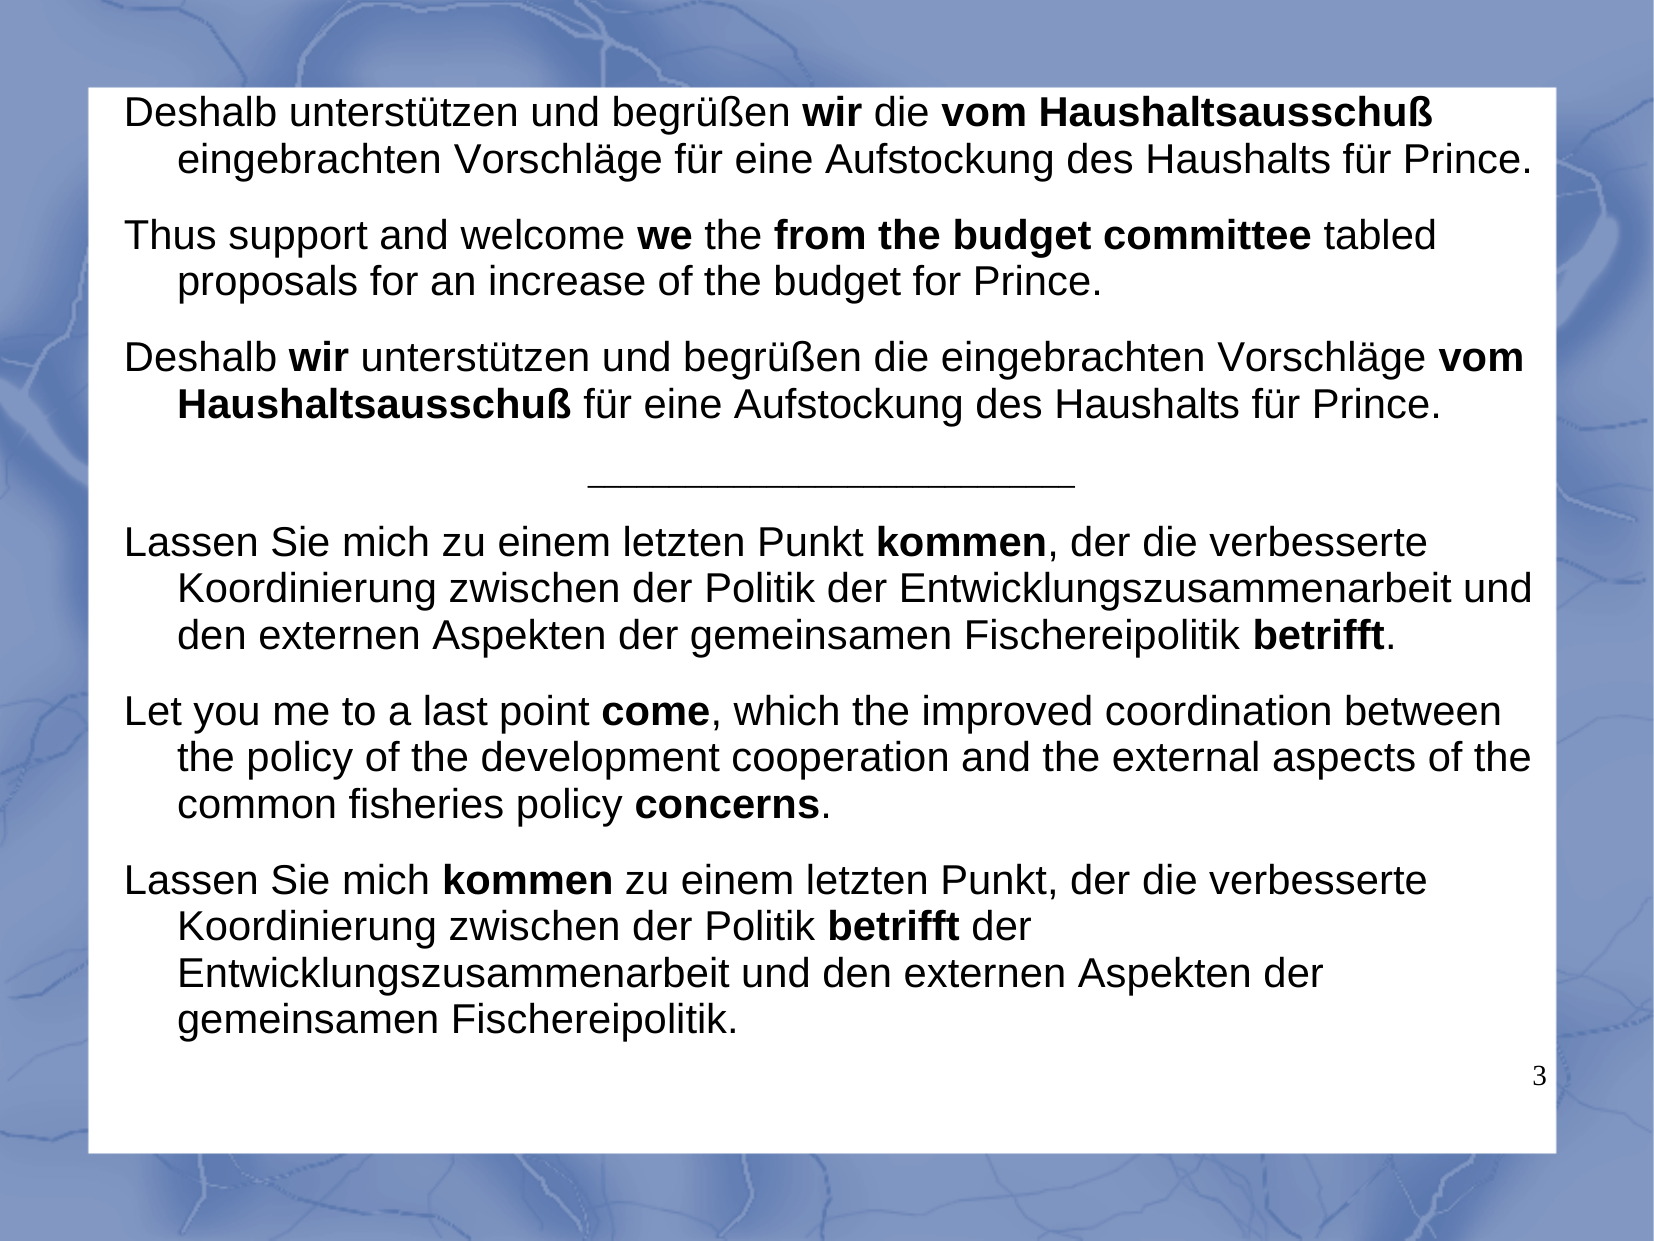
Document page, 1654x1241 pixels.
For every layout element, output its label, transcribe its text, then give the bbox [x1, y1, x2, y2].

picture [0, 0, 1654, 1241]
list Deshalb unterstützen und begrüßen wir die vom Haushaltsausschuß eingebrachten Vorschläge für eine Aufstockung des Haushalts für Prince. Thus support and welcome we the from the budget committee tabled proposals for an increase of the budget for Prince. Deshalb wir unterstützen und begrüßen die eingebrachten Vorschläge vom Haushaltsausschuß für eine Aufstockung des Haushalts für Prince. ______________________________ Lassen Sie mich zu einem letzten Punkt kommen, der die verbesserte Koordinierung zwischen der Politik der Entwicklungszusammenarbeit und den externen Aspekten der gemeinsamen Fischereipolitik betrifft. Let you me to a last point come, which the improved coordination between the policy of the development cooperation and the external aspects of the common fisheries policy concerns. Lassen Sie mich kommen zu einem letzten Punkt, der die verbesserte Koordinierung zwischen der Politik betrifft der Entwicklungszusammenarbeit und den externen Aspekten der gemeinsamen Fischereipolitik. [106, 88, 1540, 1155]
